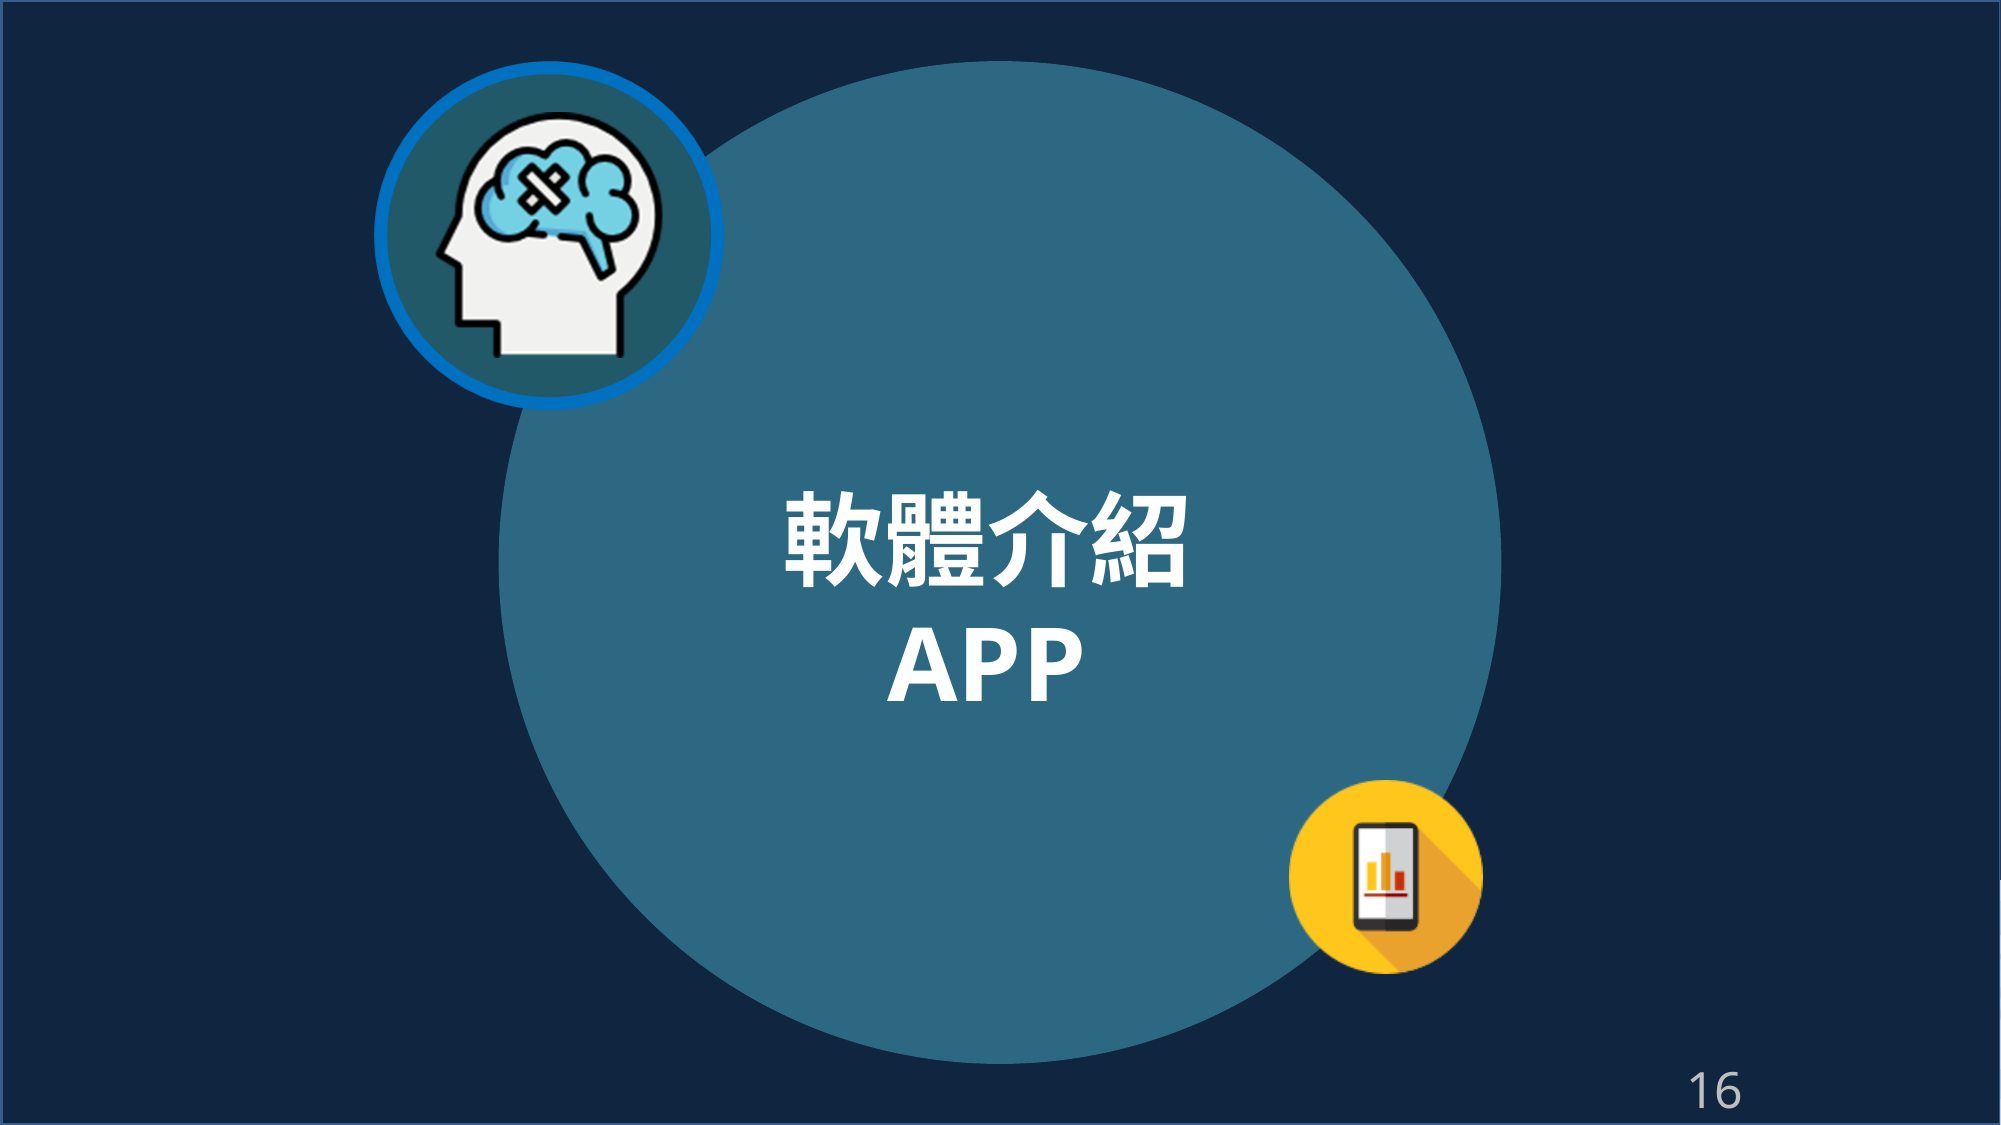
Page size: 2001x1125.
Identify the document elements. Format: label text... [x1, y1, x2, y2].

text_box 16 [1671, 1051, 1794, 1111]
title 軟體介紹 APP [86, 468, 1887, 731]
